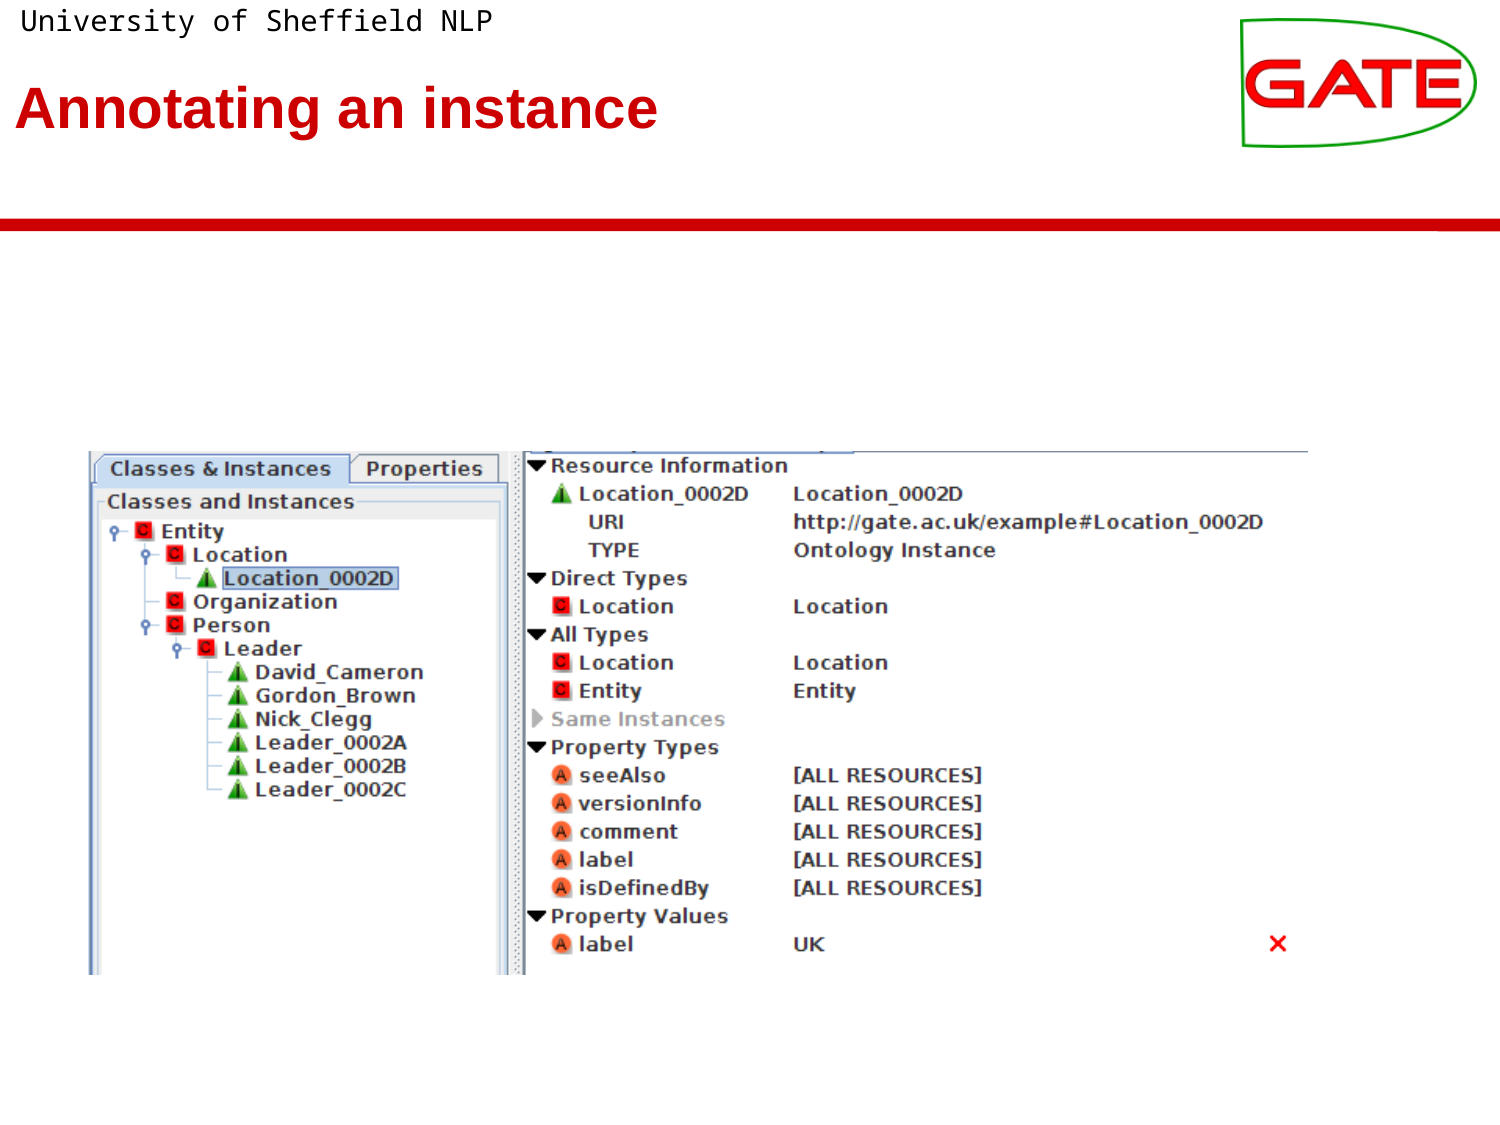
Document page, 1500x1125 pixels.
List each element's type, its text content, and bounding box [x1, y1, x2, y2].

picture [88, 451, 1308, 975]
title Annotating an instance [0, 11, 1239, 205]
picture [1240, 18, 1477, 148]
